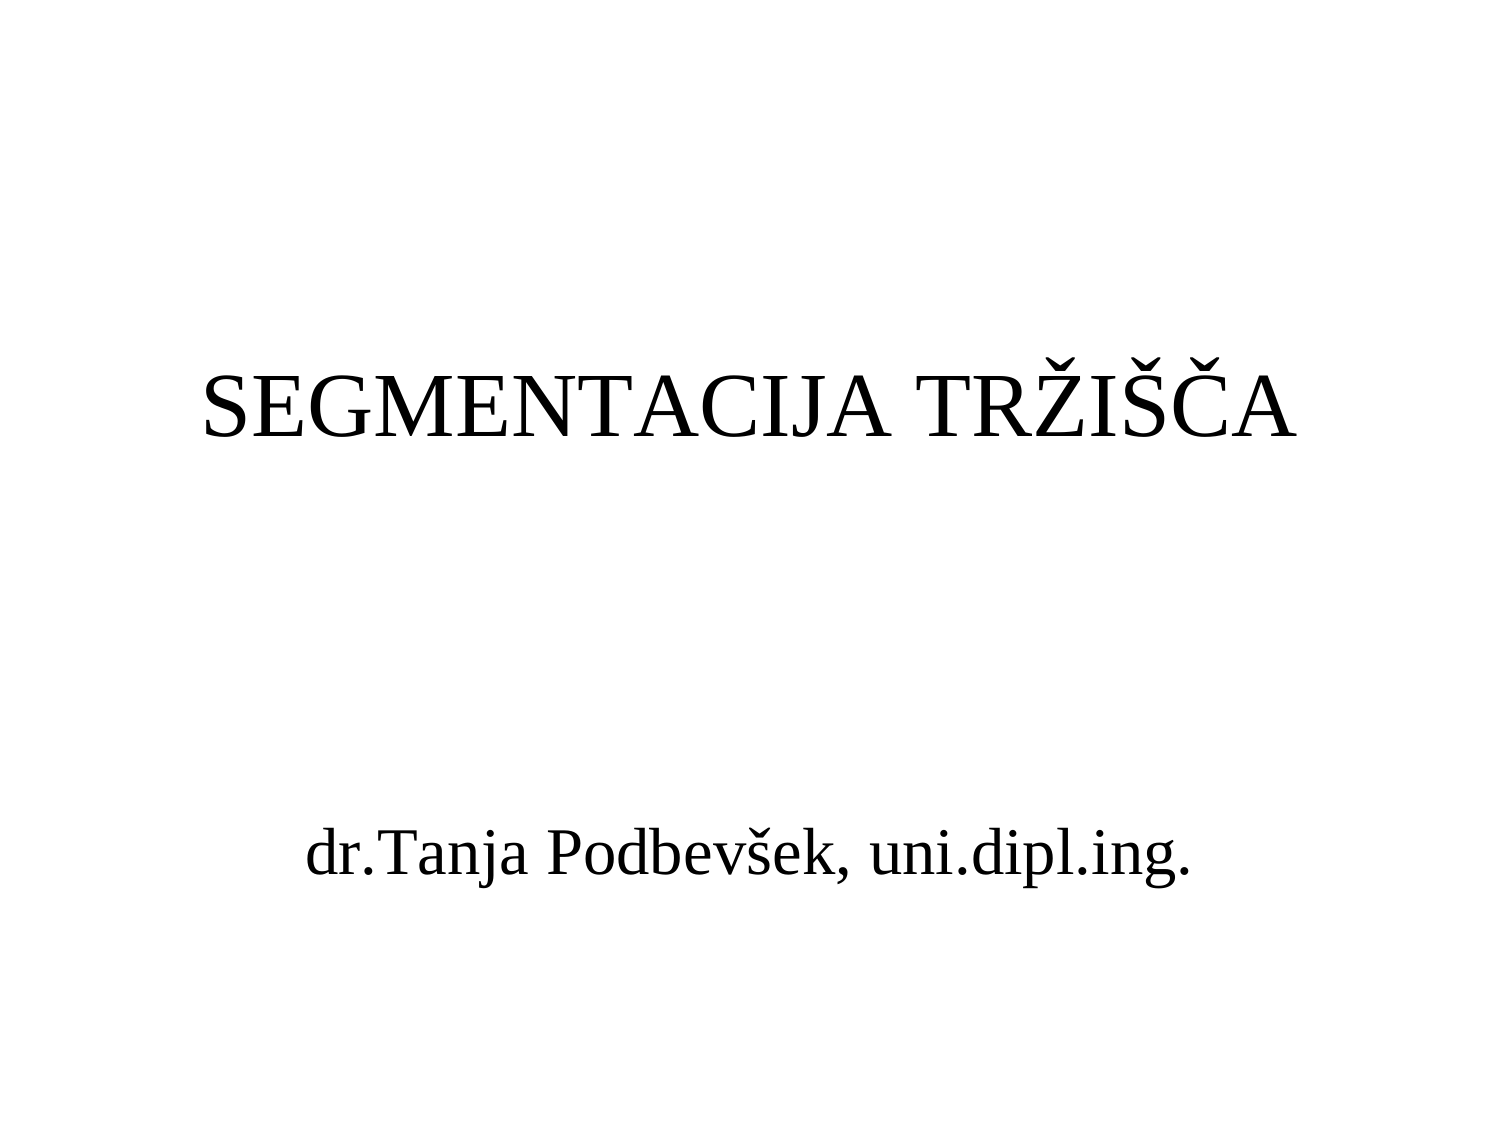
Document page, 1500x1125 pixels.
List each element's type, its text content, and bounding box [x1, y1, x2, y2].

title SEGMENTACIJA TRŽIŠČA [112, 137, 1388, 663]
text_box dr.Tanja Podbevšek, uni.dipl.ing. [225, 800, 1276, 1088]
